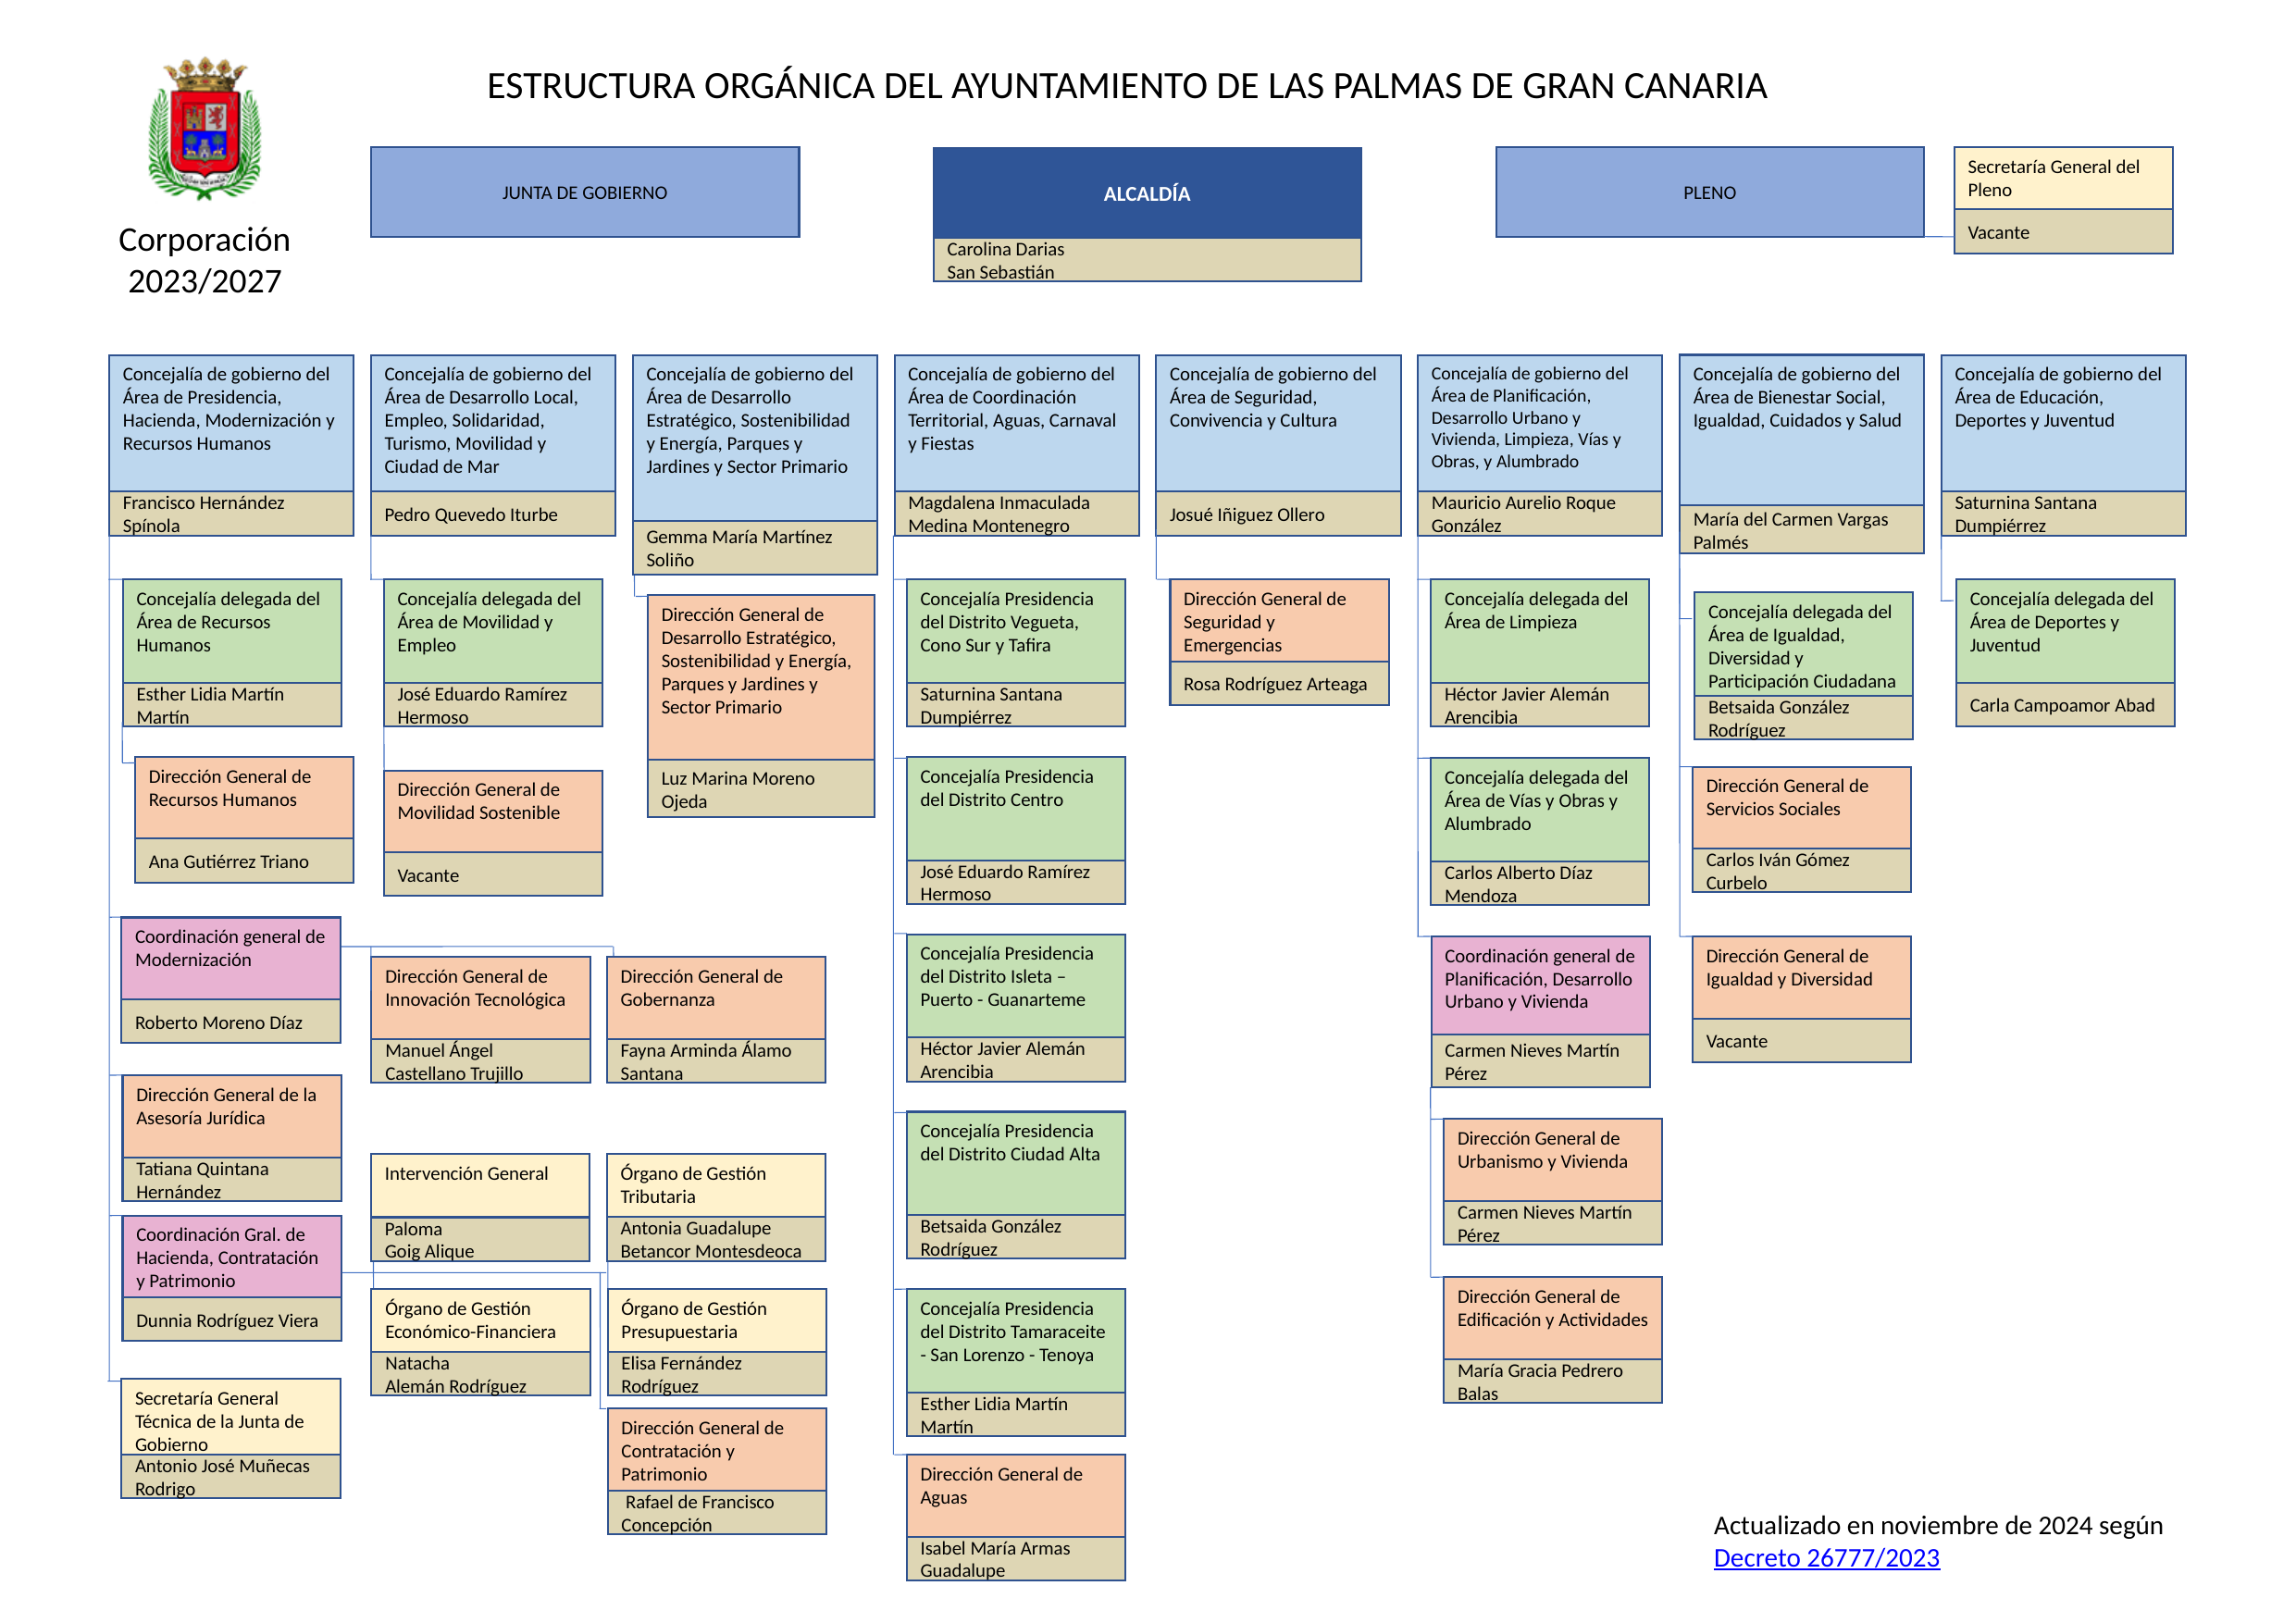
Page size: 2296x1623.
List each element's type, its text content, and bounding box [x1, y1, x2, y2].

text_box Esther Lidia Martín Martín [907, 1393, 1125, 1436]
text_box Carmen Nieves Martín Pérez [1432, 1035, 1650, 1087]
text_box María del Carmen Vargas Palmés [1680, 505, 1924, 553]
text_box Josué Iñiguez Ollero [1156, 491, 1401, 536]
text_box Isabel María Armas Guadalupe [907, 1537, 1125, 1580]
text_box Tatiana Quintana Hernández [123, 1158, 341, 1201]
text_box Concejalía de gobierno del Área de Desarrollo Estratégico, Sostenibilidad y Energía, Parques y Jardines y Sector Primario [633, 355, 877, 521]
text_box Carolina Darias San Sebastián [934, 238, 1361, 281]
text_box Elisa Fernández Rodríguez [608, 1352, 826, 1395]
text_box Concejalía de gobierno del Área de Planificación, Desarrollo Urbano y Vivienda, Limpieza, Vías y Obras, y Alumbrado [1418, 355, 1662, 491]
text_box Secretaría General Técnica de la Junta de Gobierno [121, 1379, 341, 1455]
text_box Concejalía delegada del Área de Limpieza [1431, 579, 1649, 683]
text_box Concejalía de gobierno del Área de Educación, Deportes y Juventud [1942, 355, 2186, 491]
text_box Concejalía delegada del Área de Deportes y Juventud [1956, 579, 2175, 683]
text_box Concejalía delegada del Área de Vías y Obras y Alumbrado [1431, 758, 1649, 861]
text_box Natacha Alemán Rodríguez [371, 1352, 590, 1395]
text_box Concejalía Presidencia del Distrito Ciudad Alta [907, 1111, 1125, 1215]
text_box Carlos Iván Gómez Curbelo [1693, 849, 1911, 892]
text_box Betsaida González Rodríguez [1694, 696, 1913, 739]
text_box Dirección General de Gobernanza [607, 957, 825, 1039]
text_box ESTRUCTURA ORGÁNICA DEL AYUNTAMIENTO DE LAS PALMAS DE GRAN CANARIA [473, 53, 1822, 114]
text_box Órgano de Gestión Presupuestaria [608, 1289, 826, 1352]
text_box Vacante [1955, 209, 2173, 254]
text_box Órgano de Gestión Tributaria [607, 1154, 825, 1217]
text_box Concejalía delegada del Área de Igualdad, Diversidad y Participación Ciudadana [1694, 592, 1913, 696]
text_box Concejalía Presidencia del Distrito Vegueta, Cono Sur y Tafira [907, 579, 1125, 683]
text_box Carla Campoamor Abad [1956, 683, 2175, 726]
text_box Esther Lidia Martín Martín [123, 683, 341, 726]
text_box Concejalía Presidencia del Distrito Isleta – Puerto - Guanarteme [907, 935, 1125, 1037]
text_box Betsaida González Rodríguez [907, 1215, 1125, 1258]
text_box Concejalía de gobierno del Área de Coordinación Territorial, Aguas, Carnaval y Fiestas [895, 355, 1139, 491]
text_box Roberto Moreno Díaz [121, 999, 341, 1043]
text_box Concejalía delegada del Área de Movilidad y Empleo [384, 579, 602, 683]
text_box Dirección General de Aguas [907, 1455, 1125, 1537]
text_box Rosa Rodríguez Arteaga [1170, 662, 1389, 705]
text_box Coordinación Gral. de Hacienda, Contratación y Patrimonio [123, 1216, 341, 1297]
text_box Dirección General de Urbanismo y Vivienda [1444, 1119, 1662, 1201]
text_box Mauricio Aurelio Roque González [1418, 491, 1662, 536]
text_box Dirección General de Seguridad y Emergencias [1170, 579, 1389, 662]
text_box ALCALDÍA [934, 148, 1361, 238]
text_box Dirección General de Contratación y Patrimonio [608, 1408, 826, 1491]
text_box Dirección General de Movilidad Sostenible [384, 771, 602, 852]
text_box Ana Gutiérrez Triano [135, 838, 354, 883]
text_box Órgano de Gestión Económico-Financiera [371, 1289, 590, 1352]
text_box Antonio José Muñecas Rodrigo [121, 1455, 341, 1498]
text_box Dirección General de Recursos Humanos [135, 757, 354, 838]
text_box Dirección General de Desarrollo Estratégico, Sostenibilidad y Energía, Parques y Jardines y Sector Primario [648, 595, 875, 760]
text_box Carmen Nieves Martín Pérez [1444, 1201, 1662, 1245]
text_box Rafael de Francisco Concepción [608, 1491, 826, 1534]
text_box JUNTA DE GOBIERNO [371, 147, 800, 237]
text_box José Eduardo Ramírez Hermoso [907, 861, 1125, 904]
text_box Concejalía Presidencia del Distrito Centro [907, 757, 1125, 861]
text_box Héctor Javier Alemán Arencibia [907, 1037, 1125, 1082]
text_box Secretaría General del Pleno [1955, 147, 2173, 209]
text_box Dirección General de Innovación Tecnológica [371, 957, 590, 1039]
text_box Saturnina Santana Dumpiérrez [907, 683, 1125, 726]
text_box Concejalía de gobierno del Área de Seguridad, Convivencia y Cultura [1156, 355, 1401, 491]
text_box Concejalía delegada del Área de Recursos Humanos [123, 579, 341, 683]
text_box Antonia Guadalupe Betancor Montesdeoca [607, 1217, 825, 1261]
text_box Pedro Quevedo Iturbe [371, 491, 615, 536]
text_box Héctor Javier Alemán Arencibia [1431, 683, 1649, 726]
text_box Dirección General de Edificación y Actividades [1444, 1277, 1662, 1359]
text_box Carlos Alberto Díaz Mendoza [1431, 861, 1649, 905]
text_box Saturnina Santana Dumpiérrez [1942, 491, 2186, 536]
text_box Coordinación general de Modernización [121, 917, 341, 999]
text_box Gemma María Martínez Soliño [633, 521, 877, 575]
text_box Paloma Goig Alique [371, 1218, 590, 1261]
text_box Dirección General de Servicios Sociales [1693, 767, 1911, 849]
text_box Dirección General de Igualdad y Diversidad [1693, 936, 1911, 1019]
text_box Concejalía de gobierno del Área de Presidencia, Hacienda, Modernización y Recursos Humanos [109, 355, 354, 491]
text_box Concejalía de gobierno del Área de Bienestar Social, Igualdad, Cuidados y Salud [1680, 355, 1924, 505]
text_box Vacante [384, 852, 602, 896]
text_box Dunnia Rodríguez Viera [123, 1297, 341, 1341]
text_box Dirección General de la Asesoría Jurídica [123, 1075, 341, 1158]
text_box Concejalía Presidencia del Distrito Tamaraceite - San Lorenzo - Tenoya [907, 1289, 1125, 1393]
text_box José Eduardo Ramírez Hermoso [384, 683, 602, 726]
text_box María Gracia Pedrero Balas [1444, 1359, 1662, 1403]
text_box Francisco Hernández Spínola [109, 491, 354, 536]
text_box Actualizado en noviembre de 2024 según Decreto 26777/2023 [1700, 1501, 2186, 1580]
text_box Magdalena Inmaculada Medina Montenegro [895, 491, 1139, 536]
text_box PLENO [1496, 147, 1924, 237]
text_box Manuel Ángel Castellano Trujillo [371, 1039, 590, 1083]
text_box Fayna Arminda Álamo Santana [607, 1039, 825, 1083]
text_box Concejalía de gobierno del Área de Desarrollo Local, Empleo, Solidaridad, Turismo, Movilidad y Ciudad de Mar [371, 355, 615, 491]
text_box Coordinación general de Planificación, Desarrollo Urbano y Vivienda [1432, 936, 1650, 1035]
text_box Vacante [1693, 1019, 1911, 1062]
text_box Intervención General [371, 1154, 590, 1218]
text_box Luz Marina Moreno Ojeda [648, 760, 875, 817]
text_box Corporación 2023/2027 [82, 209, 328, 308]
picture [146, 53, 263, 204]
